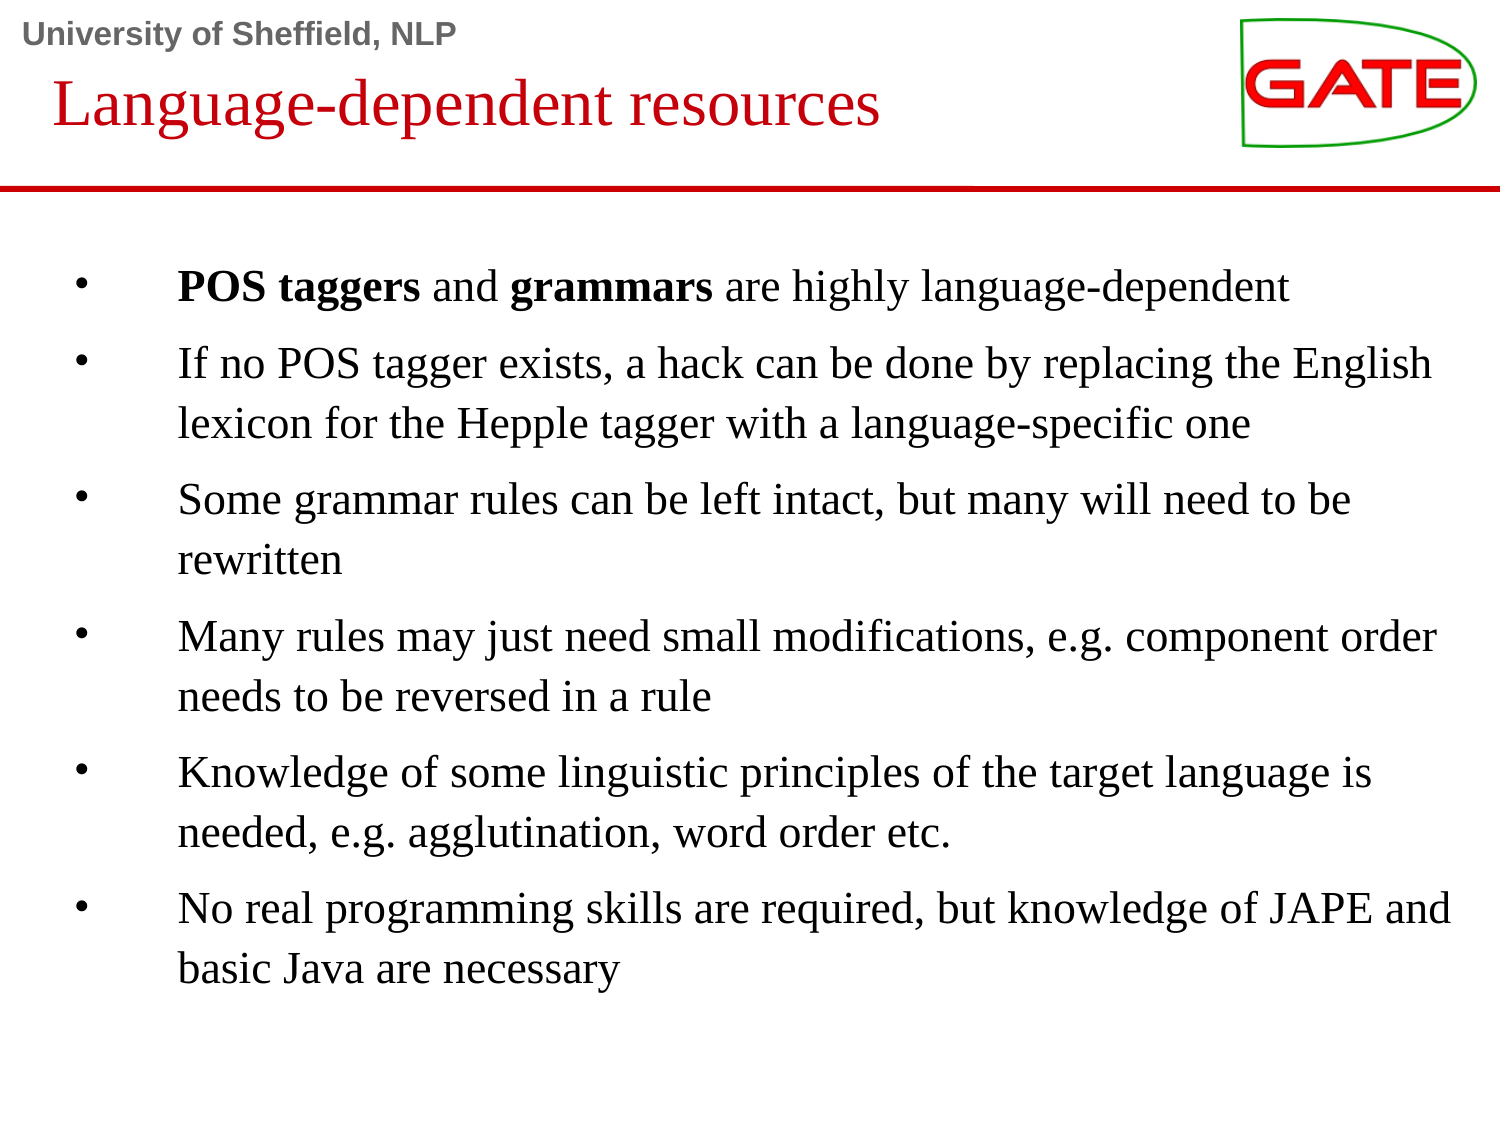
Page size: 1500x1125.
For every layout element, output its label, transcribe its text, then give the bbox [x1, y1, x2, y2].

title Language-dependent resources [37, 0, 1381, 197]
picture [1381, 18, 1477, 148]
list POS taggers and grammars are highly language-dependent If no POS tagger exists, a hack can be done by replacing the English lexicon for the Hepple tagger with a language-specific one Some grammar rules can be left intact, but many will need to be rewritten Many rules may just need small modifications, e.g. component order needs to be reversed in a rule Knowledge of some linguistic principles of the target language is needed, e.g. agglutination, word order etc. No real programming skills are required, but knowledge of JAPE and basic Java are necessary [59, 243, 1477, 1125]
